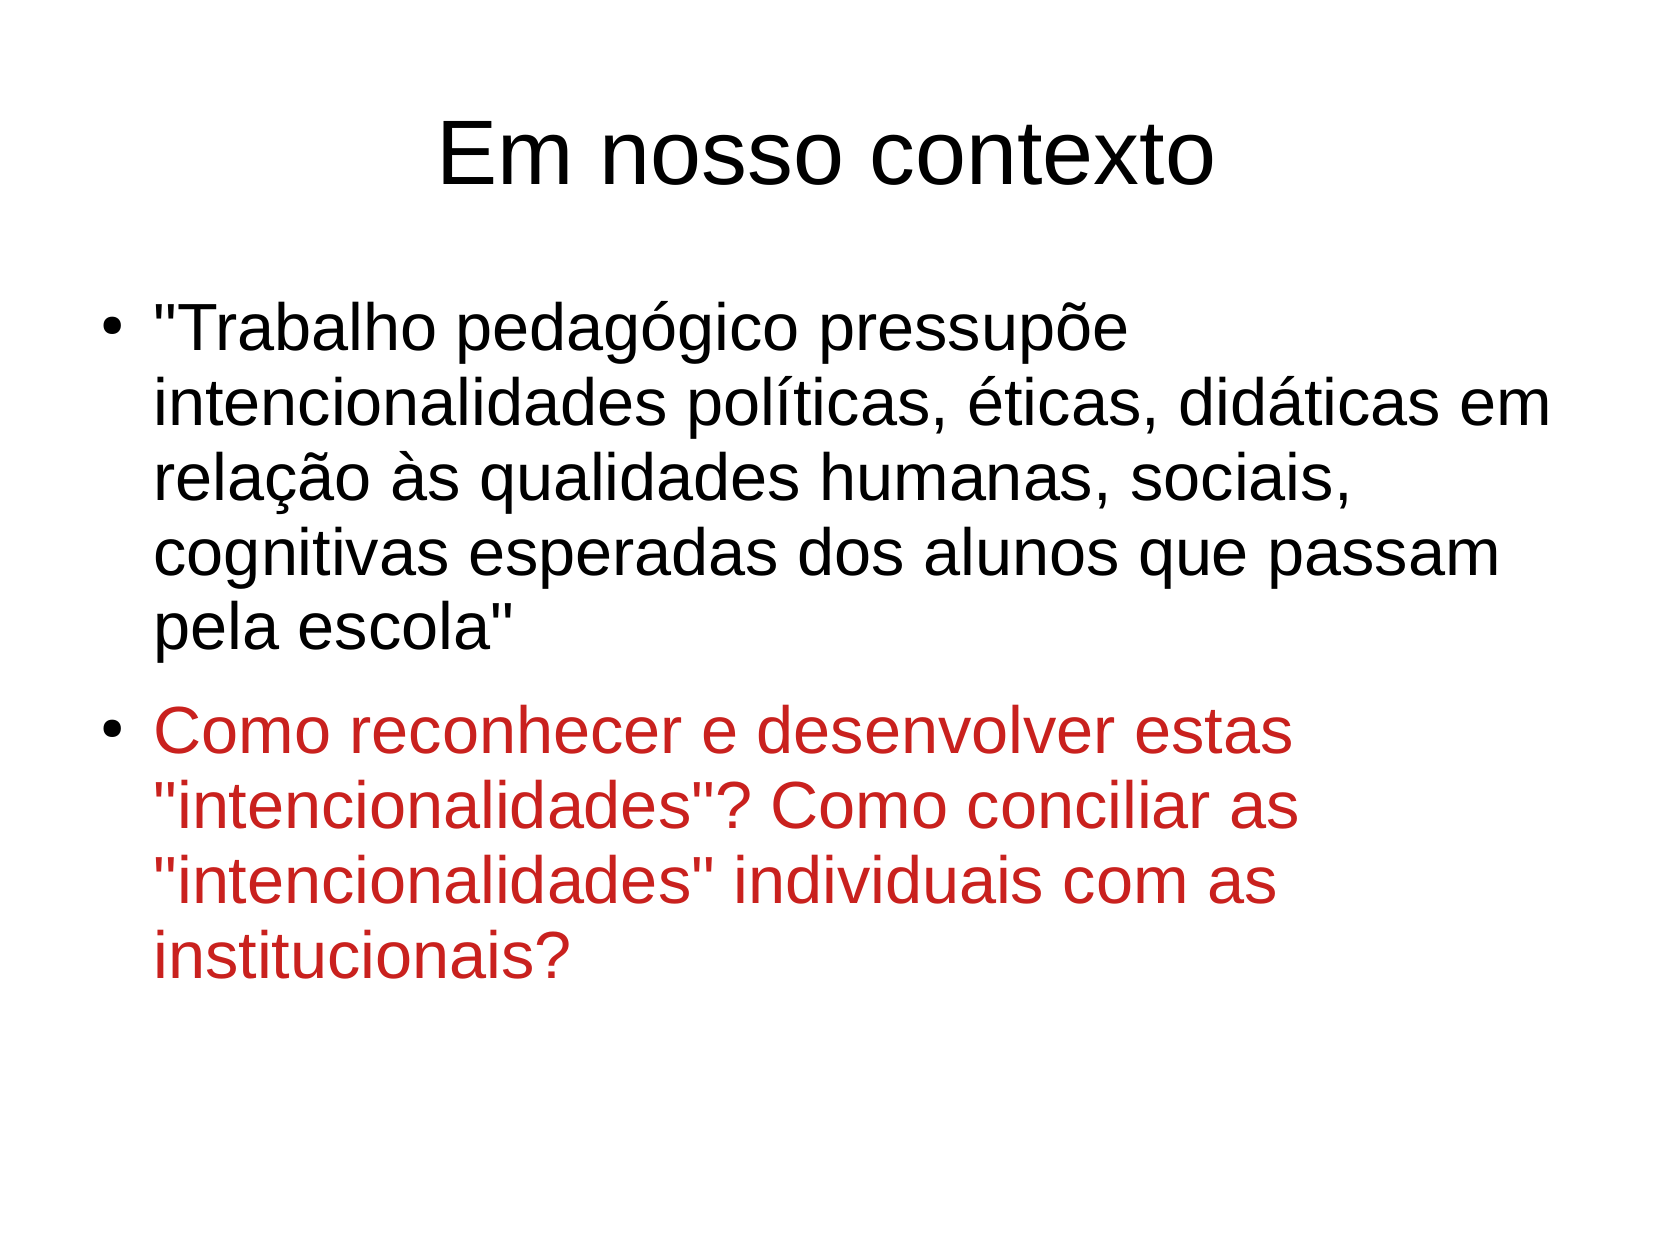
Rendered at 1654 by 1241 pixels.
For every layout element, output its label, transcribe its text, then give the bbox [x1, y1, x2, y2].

list "Trabalho pedagógico pressupõe intencionalidades políticas, éticas, didáticas em relação às qualidades humanas, sociais, cognitivas esperadas dos alunos que passam pela escola" Como reconhecer e desenvolver estas "intencionalidades"? Como conciliar as "intencionalidades" individuais com as institucionais? [82, 290, 1571, 1010]
title Em nosso contexto [82, 49, 1571, 257]
